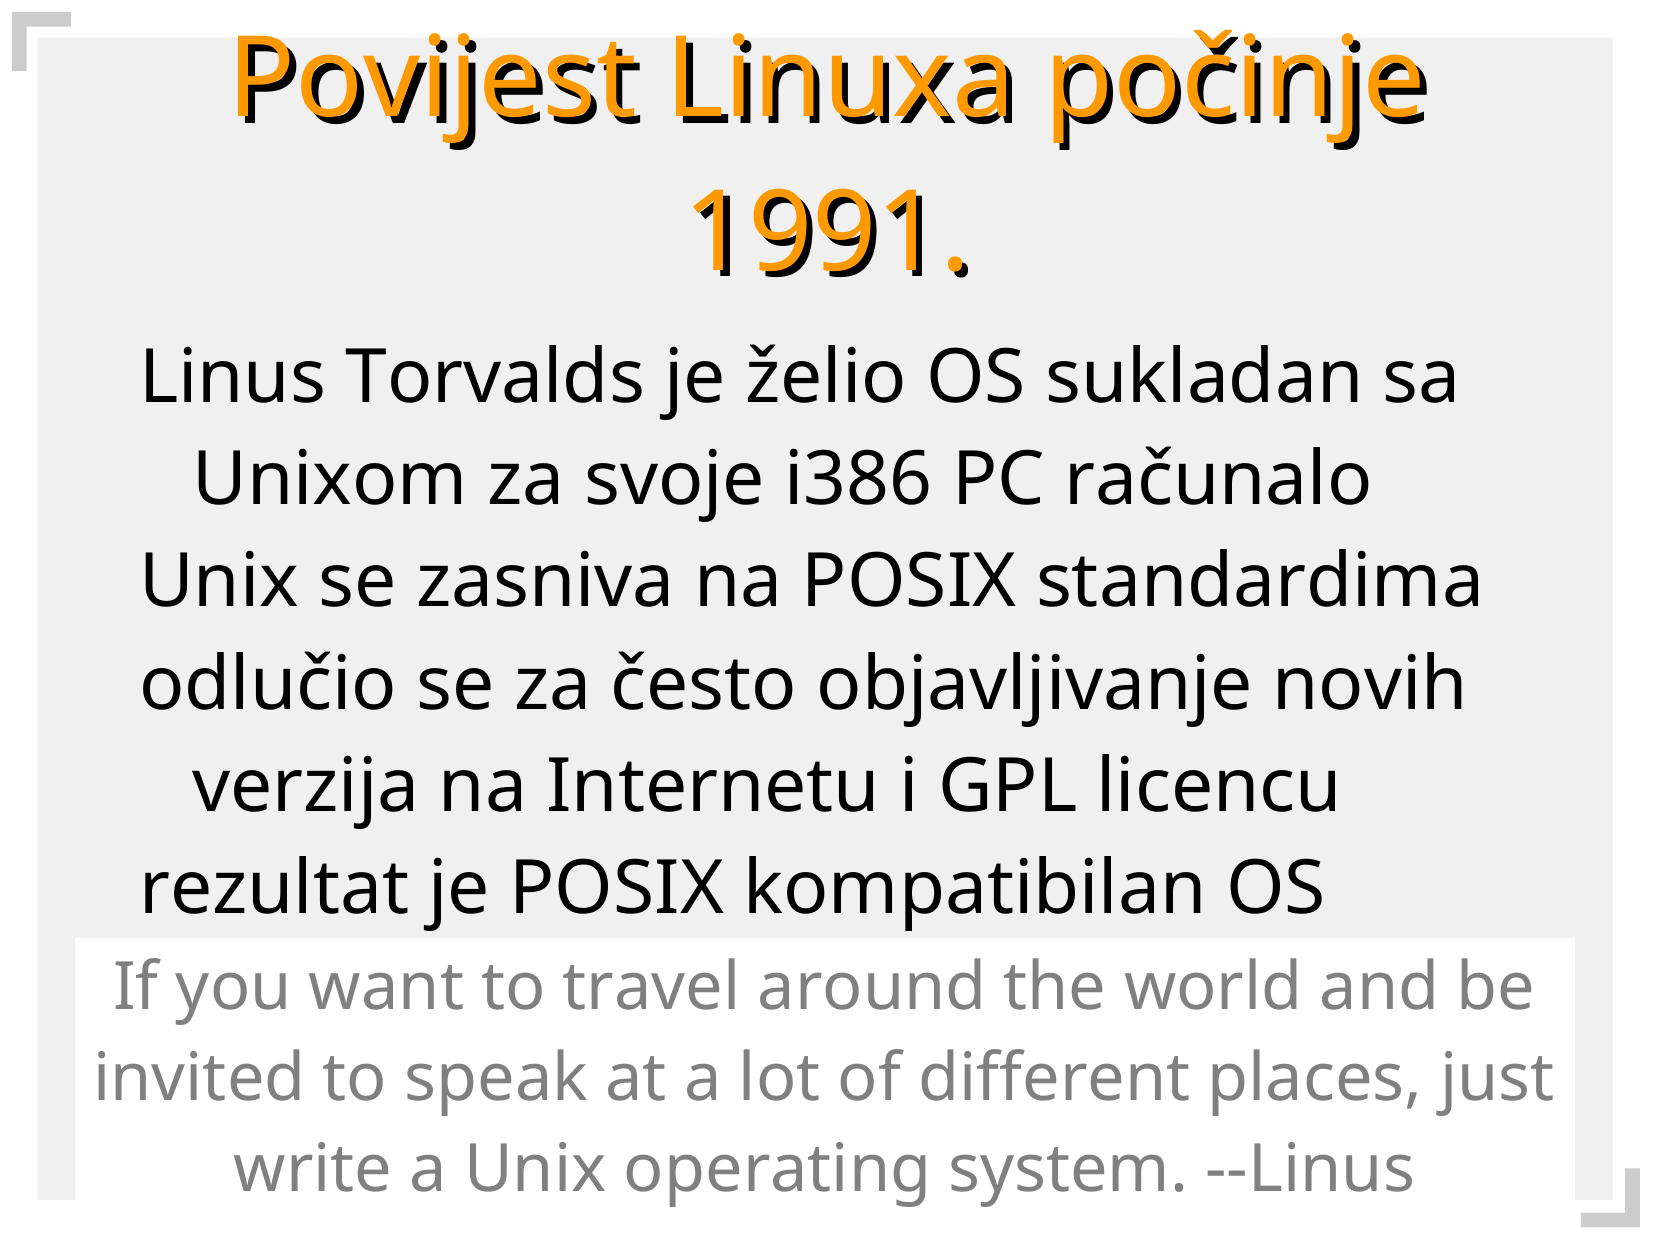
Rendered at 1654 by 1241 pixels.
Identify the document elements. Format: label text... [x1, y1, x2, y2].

list Linus Torvalds je želio OS sukladan sa Unixom za svoje i386 PC računalo Unix se zasniva na POSIX standardima odlučio se za često objavljivanje novih verzija na Internetu i GPL licencu rezultat je POSIX kompatibilan OS [121, 322, 1561, 938]
text_box If you want to travel around the world and be invited to speak at a lot of different places, just write a Unix operating system. --Linus [75, 938, 1576, 1164]
title Povijest Linuxa počinje 1991. [121, 46, 1534, 254]
